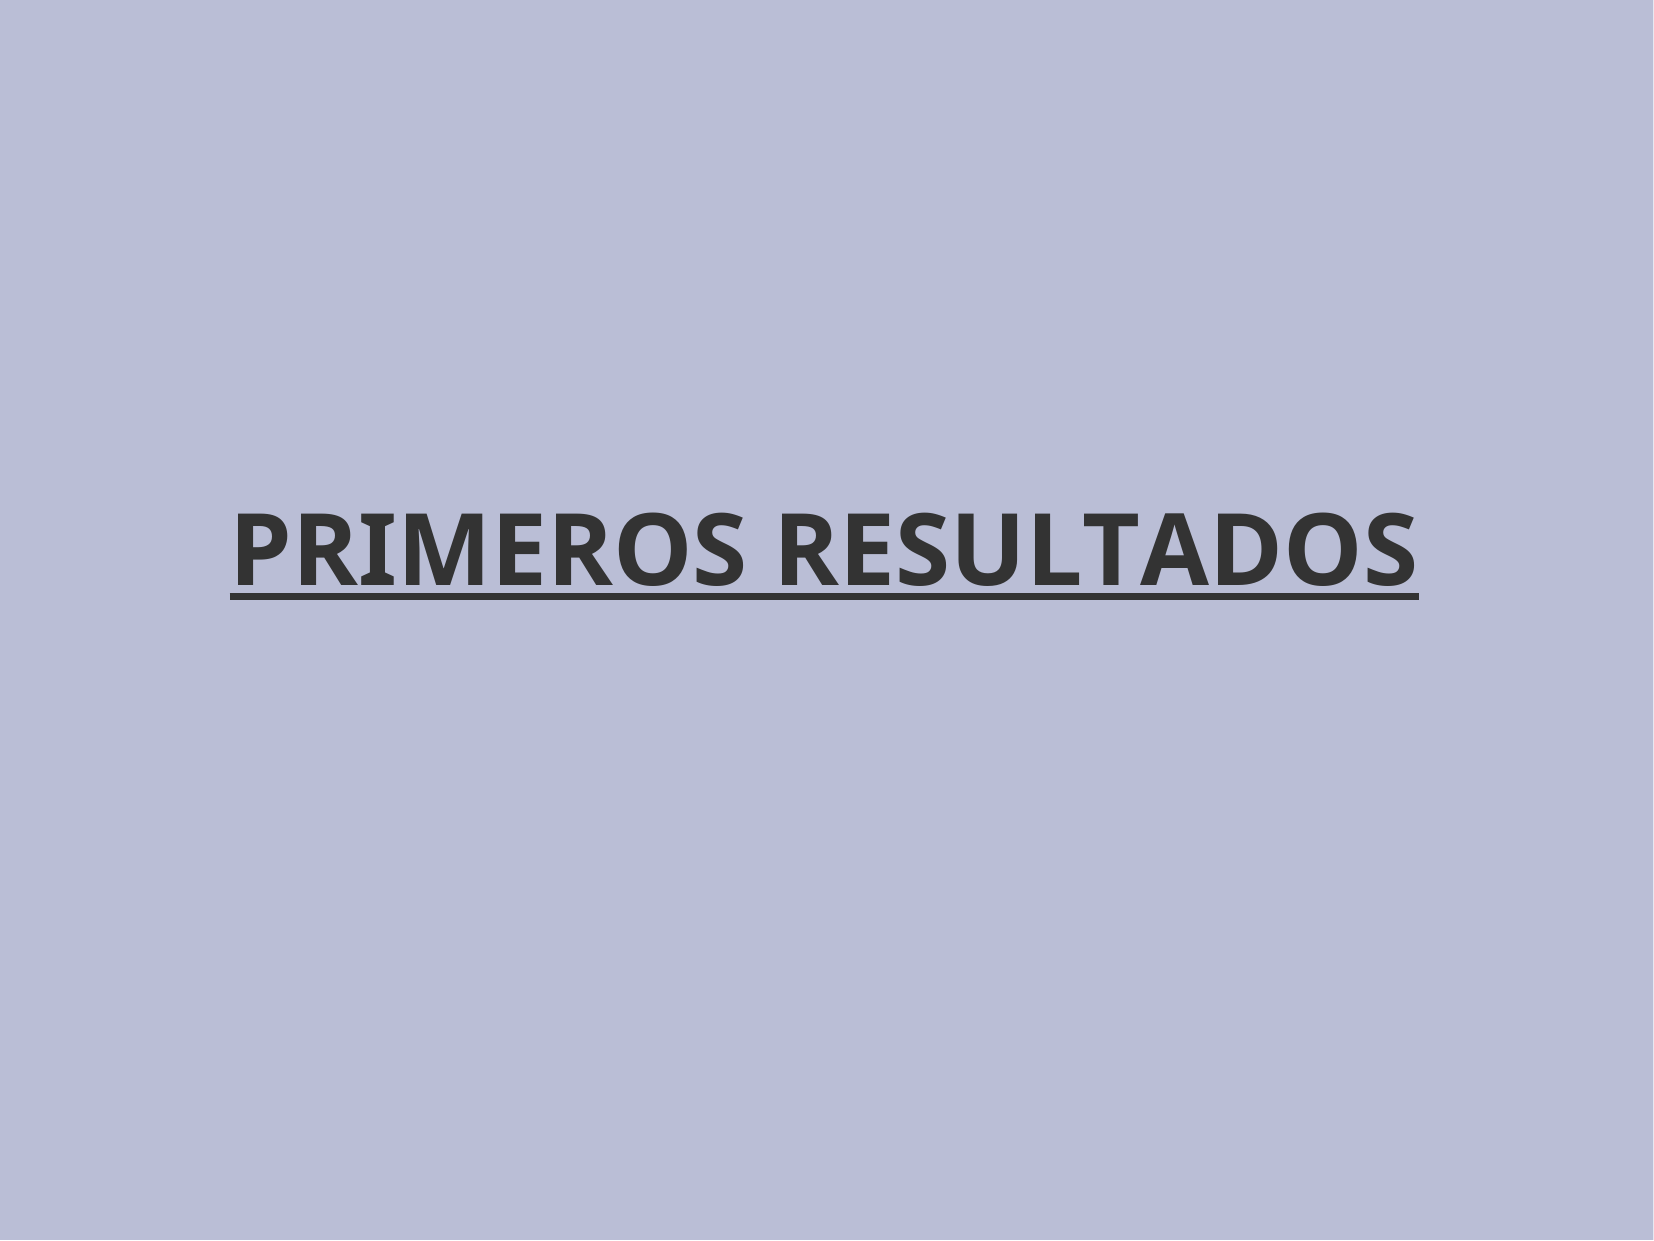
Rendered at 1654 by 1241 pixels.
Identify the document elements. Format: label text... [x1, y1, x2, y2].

title PRIMEROS RESULTADOS [118, 417, 1531, 675]
